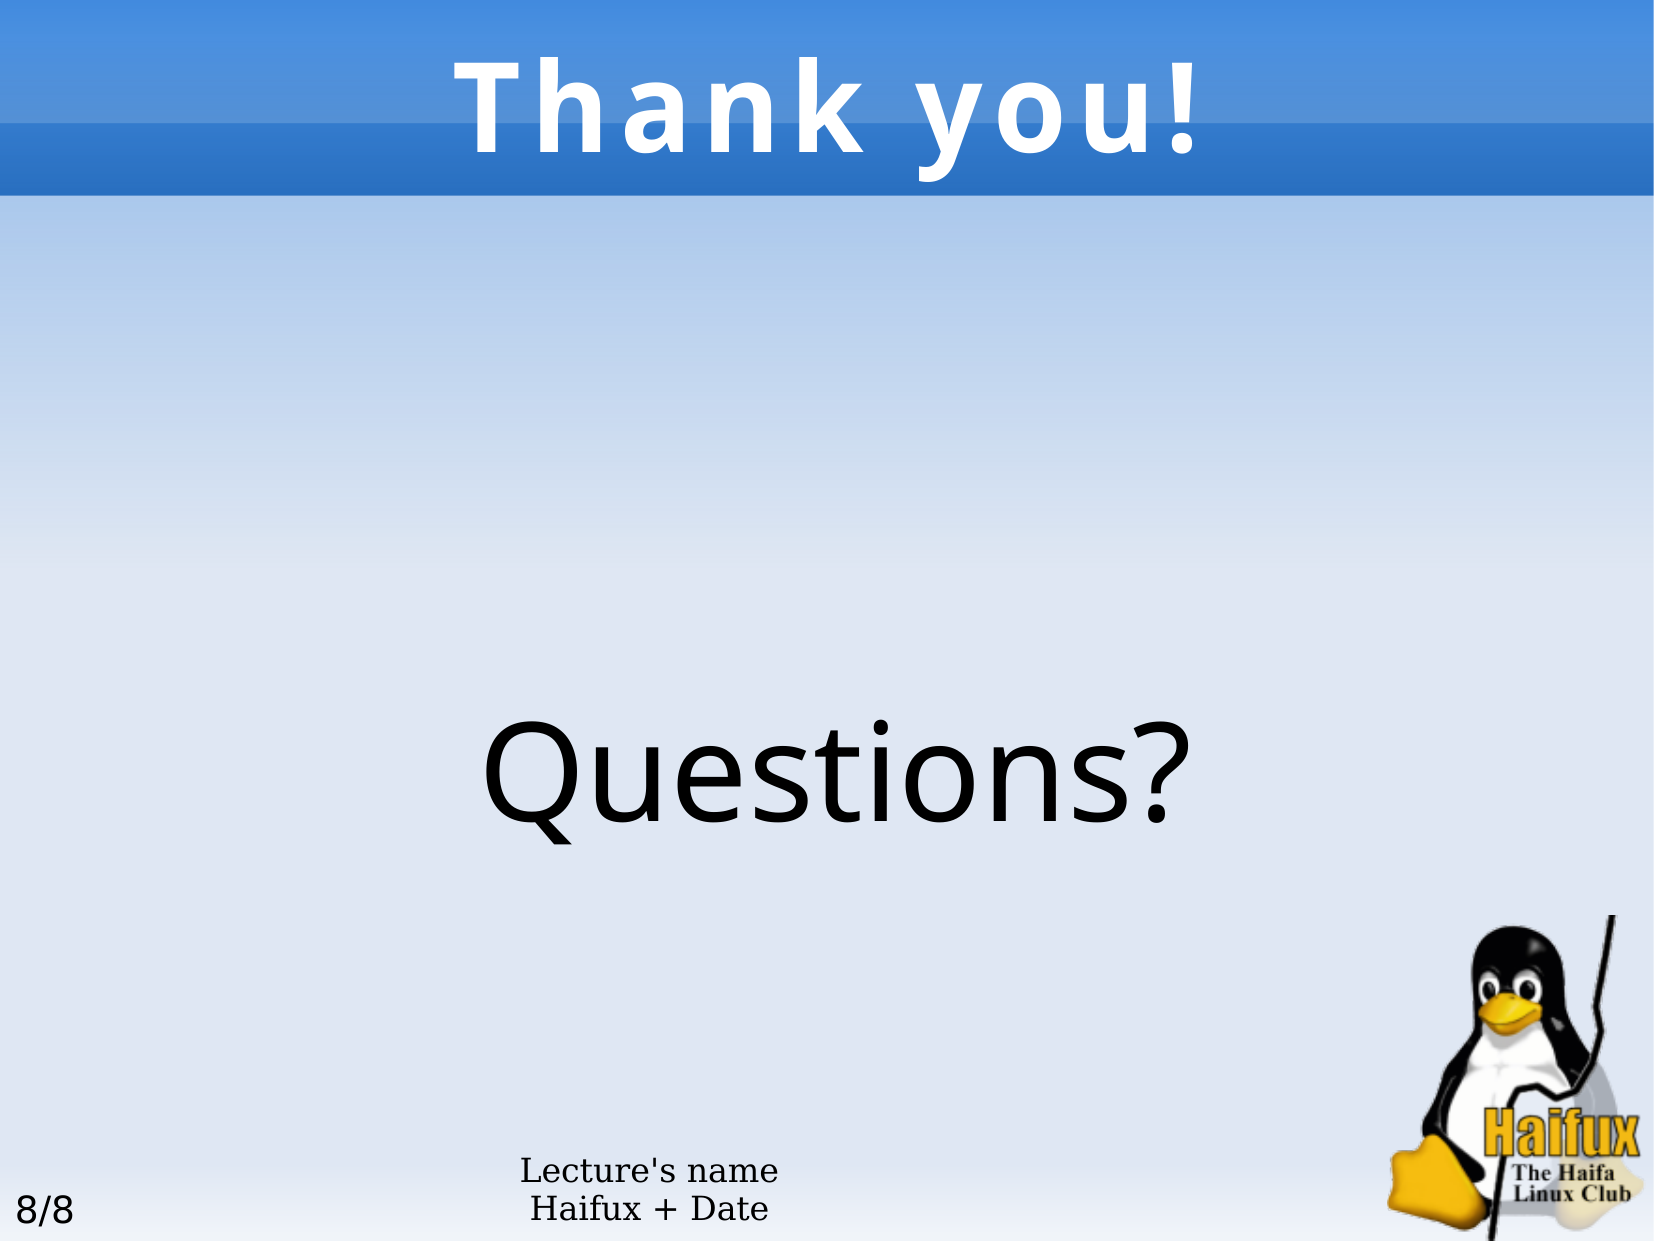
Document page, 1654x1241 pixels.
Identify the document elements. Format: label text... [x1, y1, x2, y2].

picture [0, 0, 1654, 1241]
list Questions? [82, 240, 1571, 1099]
title Thank you! [29, 29, 1625, 178]
